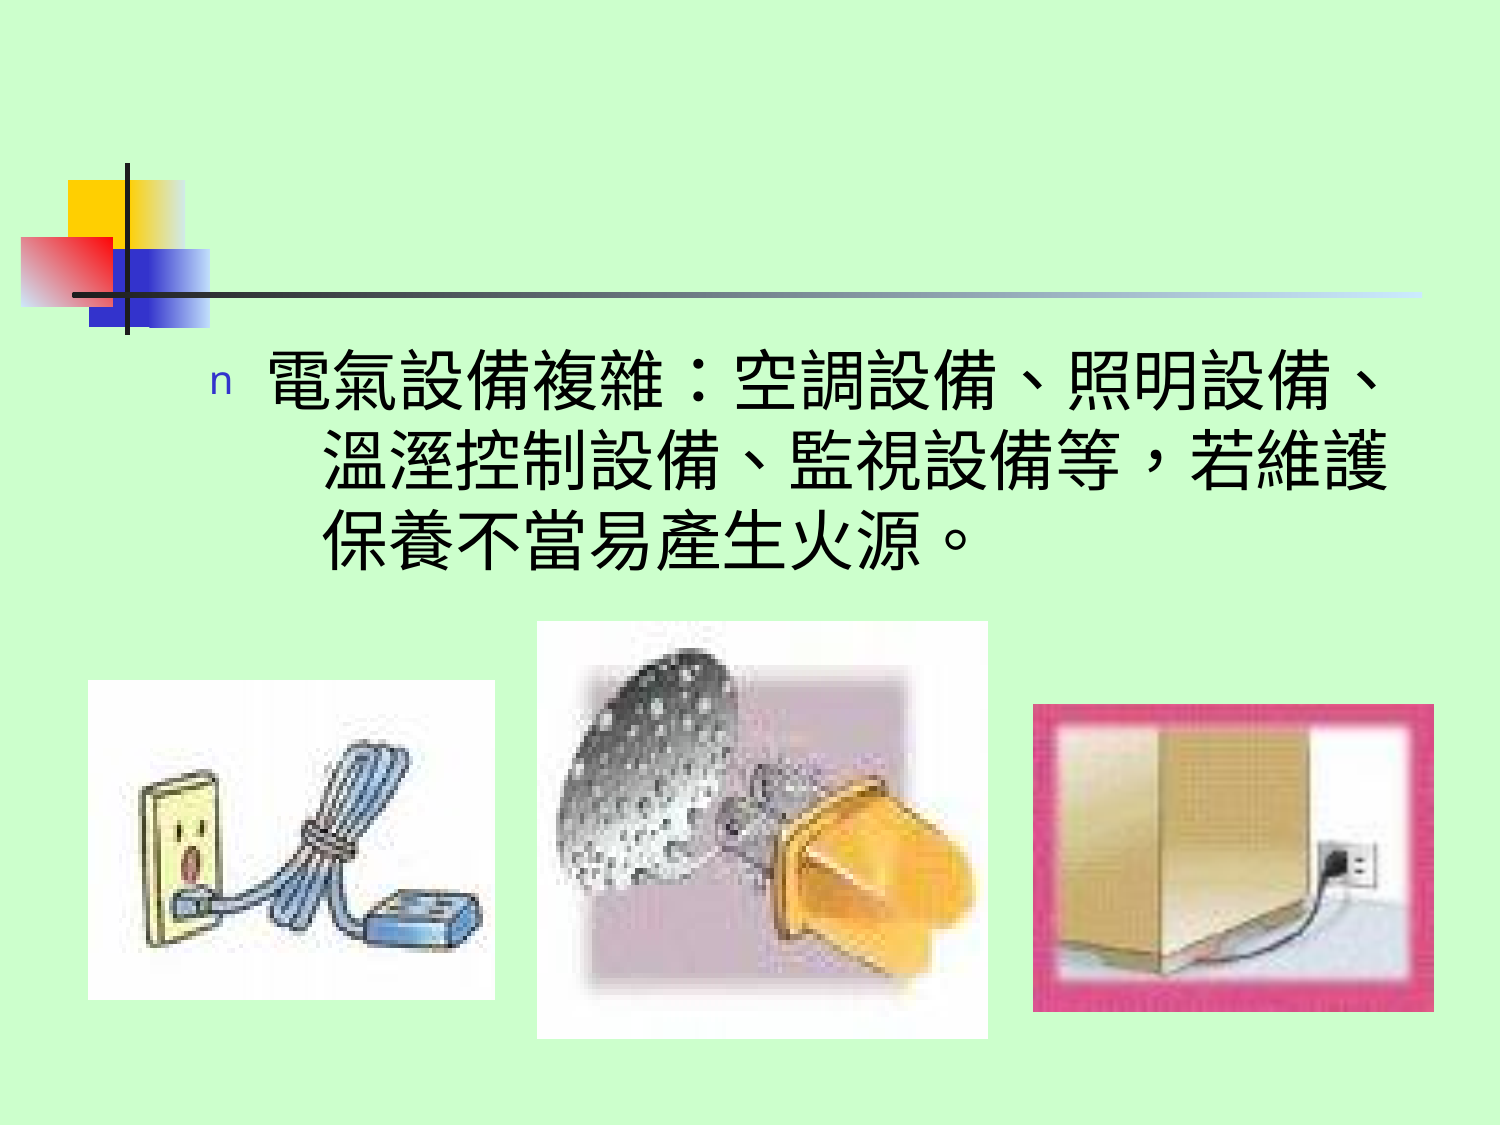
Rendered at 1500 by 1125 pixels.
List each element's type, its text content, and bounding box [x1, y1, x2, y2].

picture [537, 621, 988, 1039]
picture [1033, 704, 1434, 1012]
list 電氣設備複雜：空調設備、照明設備、溫溼控制設備、監視設備等，若維護保養不當易產生火源。 [193, 331, 1469, 1007]
picture [88, 680, 495, 1000]
